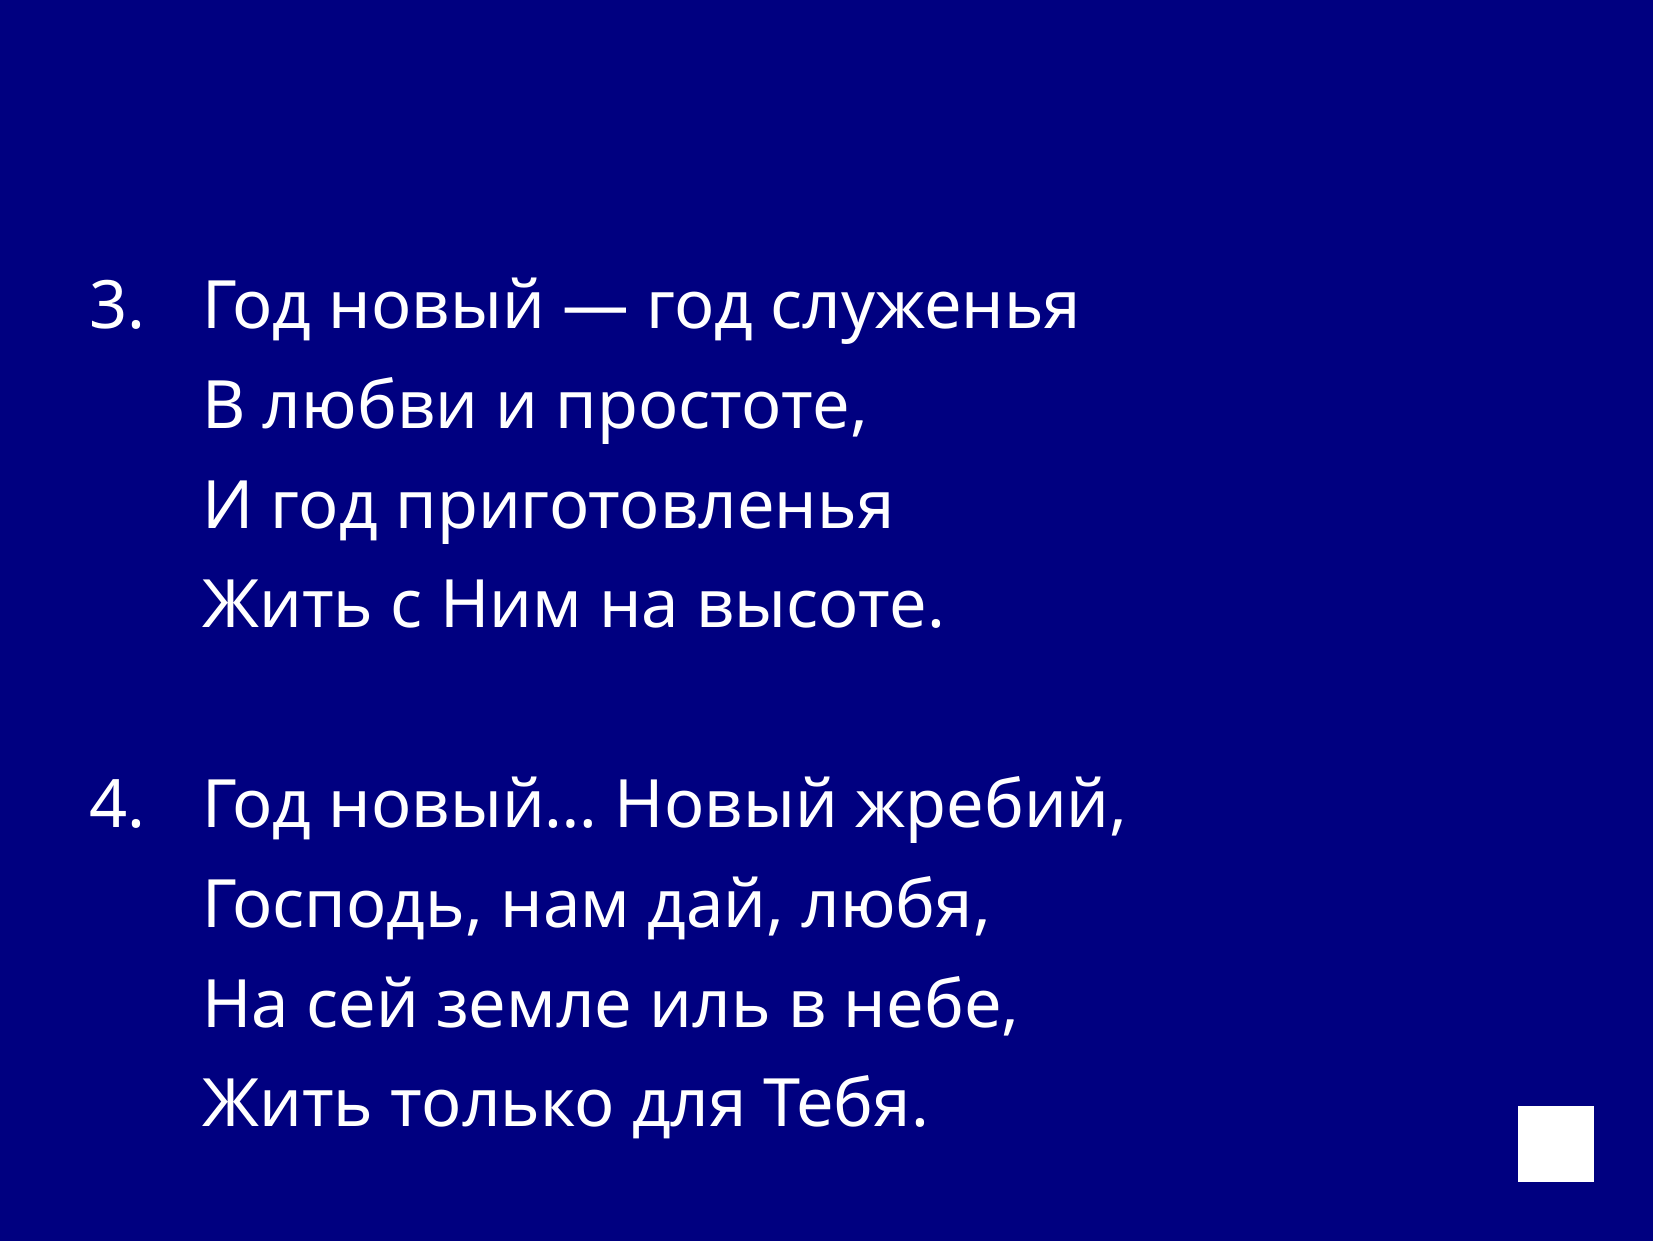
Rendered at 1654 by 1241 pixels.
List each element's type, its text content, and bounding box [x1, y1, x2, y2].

text_box [1518, 1106, 1594, 1182]
text_box 3. Год новый — год служенья В любви и простоте, И год приготовленья Жить с Ним на высоте. 4. Год новый… Новый жребий, Господь, нам дай, любя, На сей земле иль в небе, Жить только для Тебя. [75, 150, 1576, 1163]
